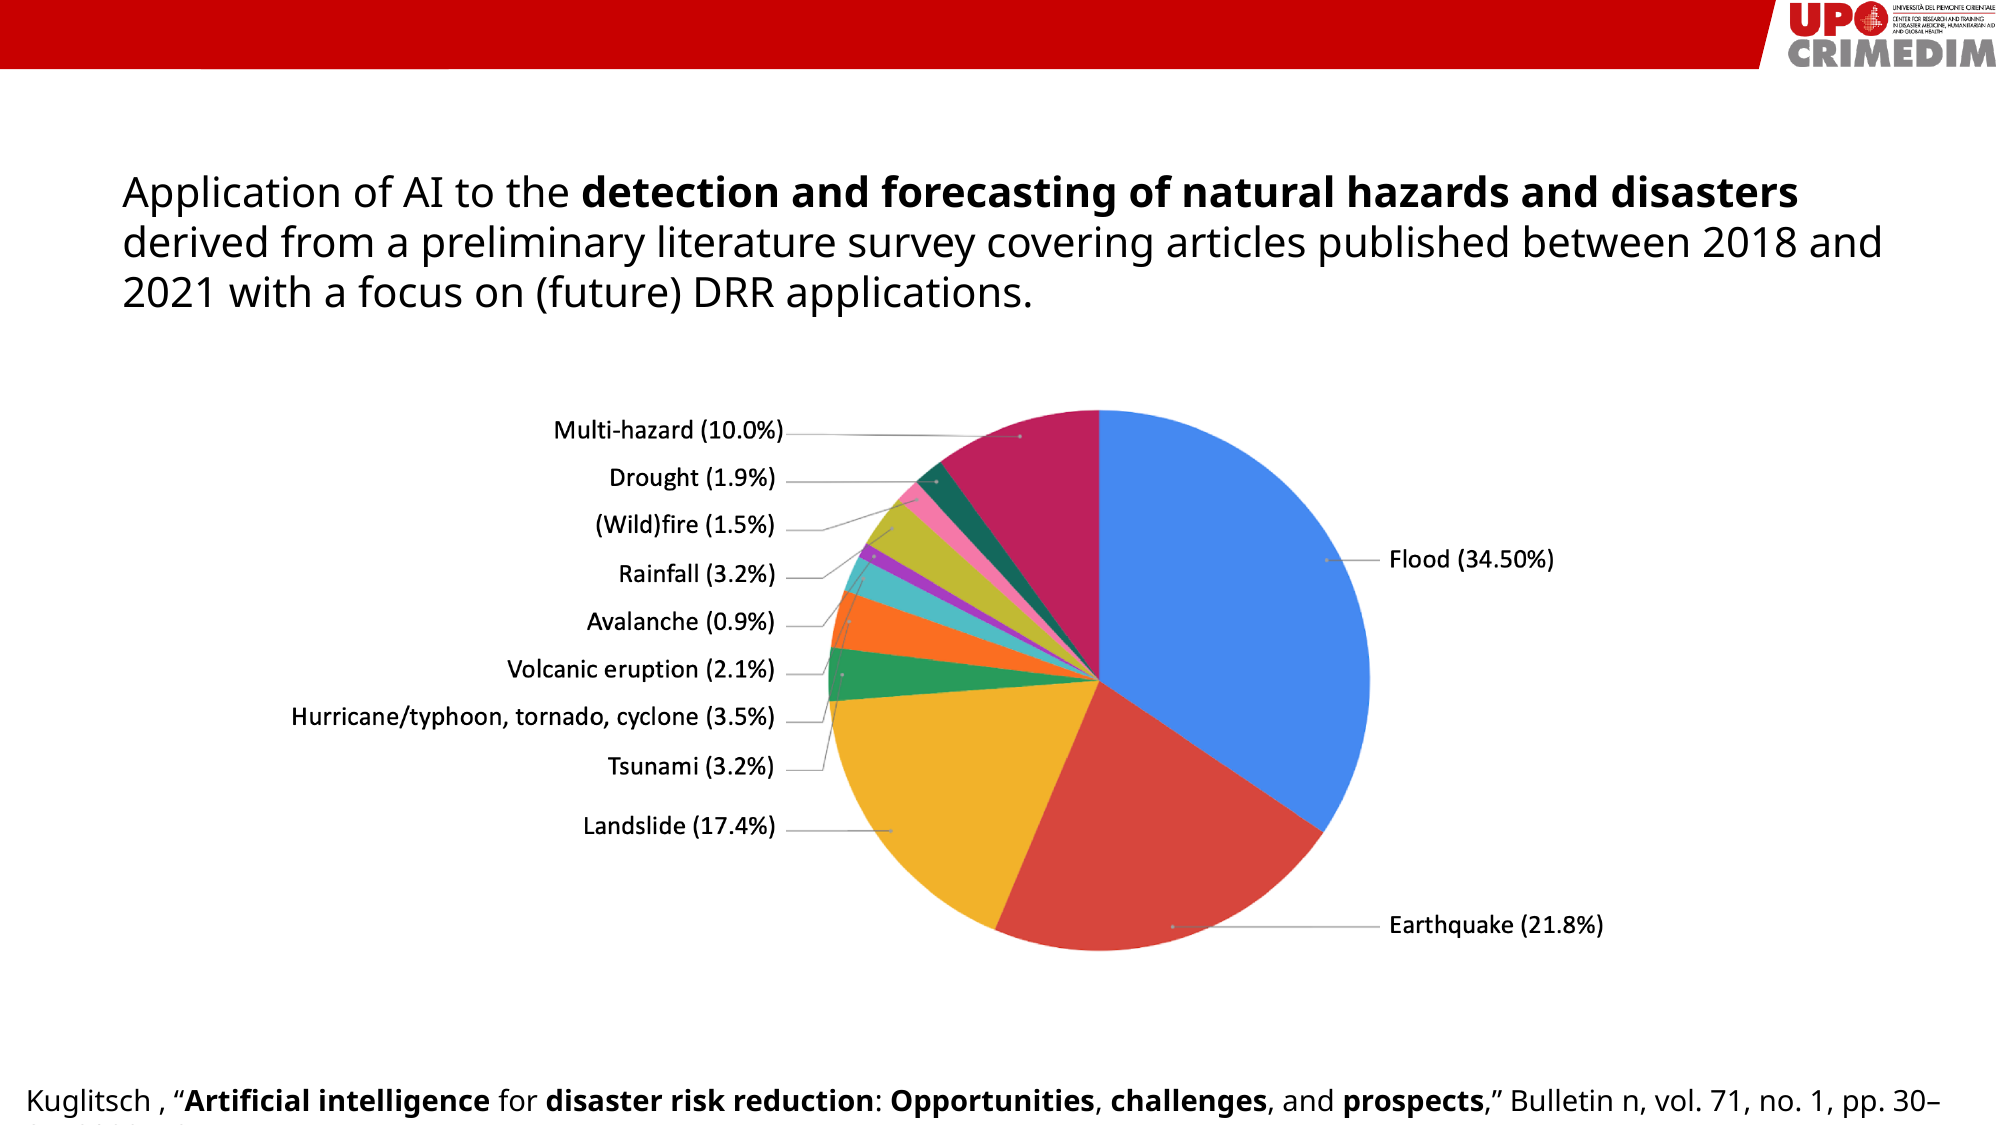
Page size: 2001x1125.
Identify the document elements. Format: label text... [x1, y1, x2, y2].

text_box Kuglitsch , “Artificial intelligence for disaster risk reduction: Opportunities, challenges, and prospects,” Bulletin n, vol. 71, no. 1, pp. 30–37, 2022. 12. [10, 1074, 1960, 1125]
picture [276, 351, 1619, 967]
picture [1788, 1, 1996, 67]
text_box Application of AI to the detection and forecasting of natural hazards and disasters derived from a preliminary literature survey covering articles published between 2018 and 2021 with a focus on (future) DRR applications. [107, 158, 1960, 324]
